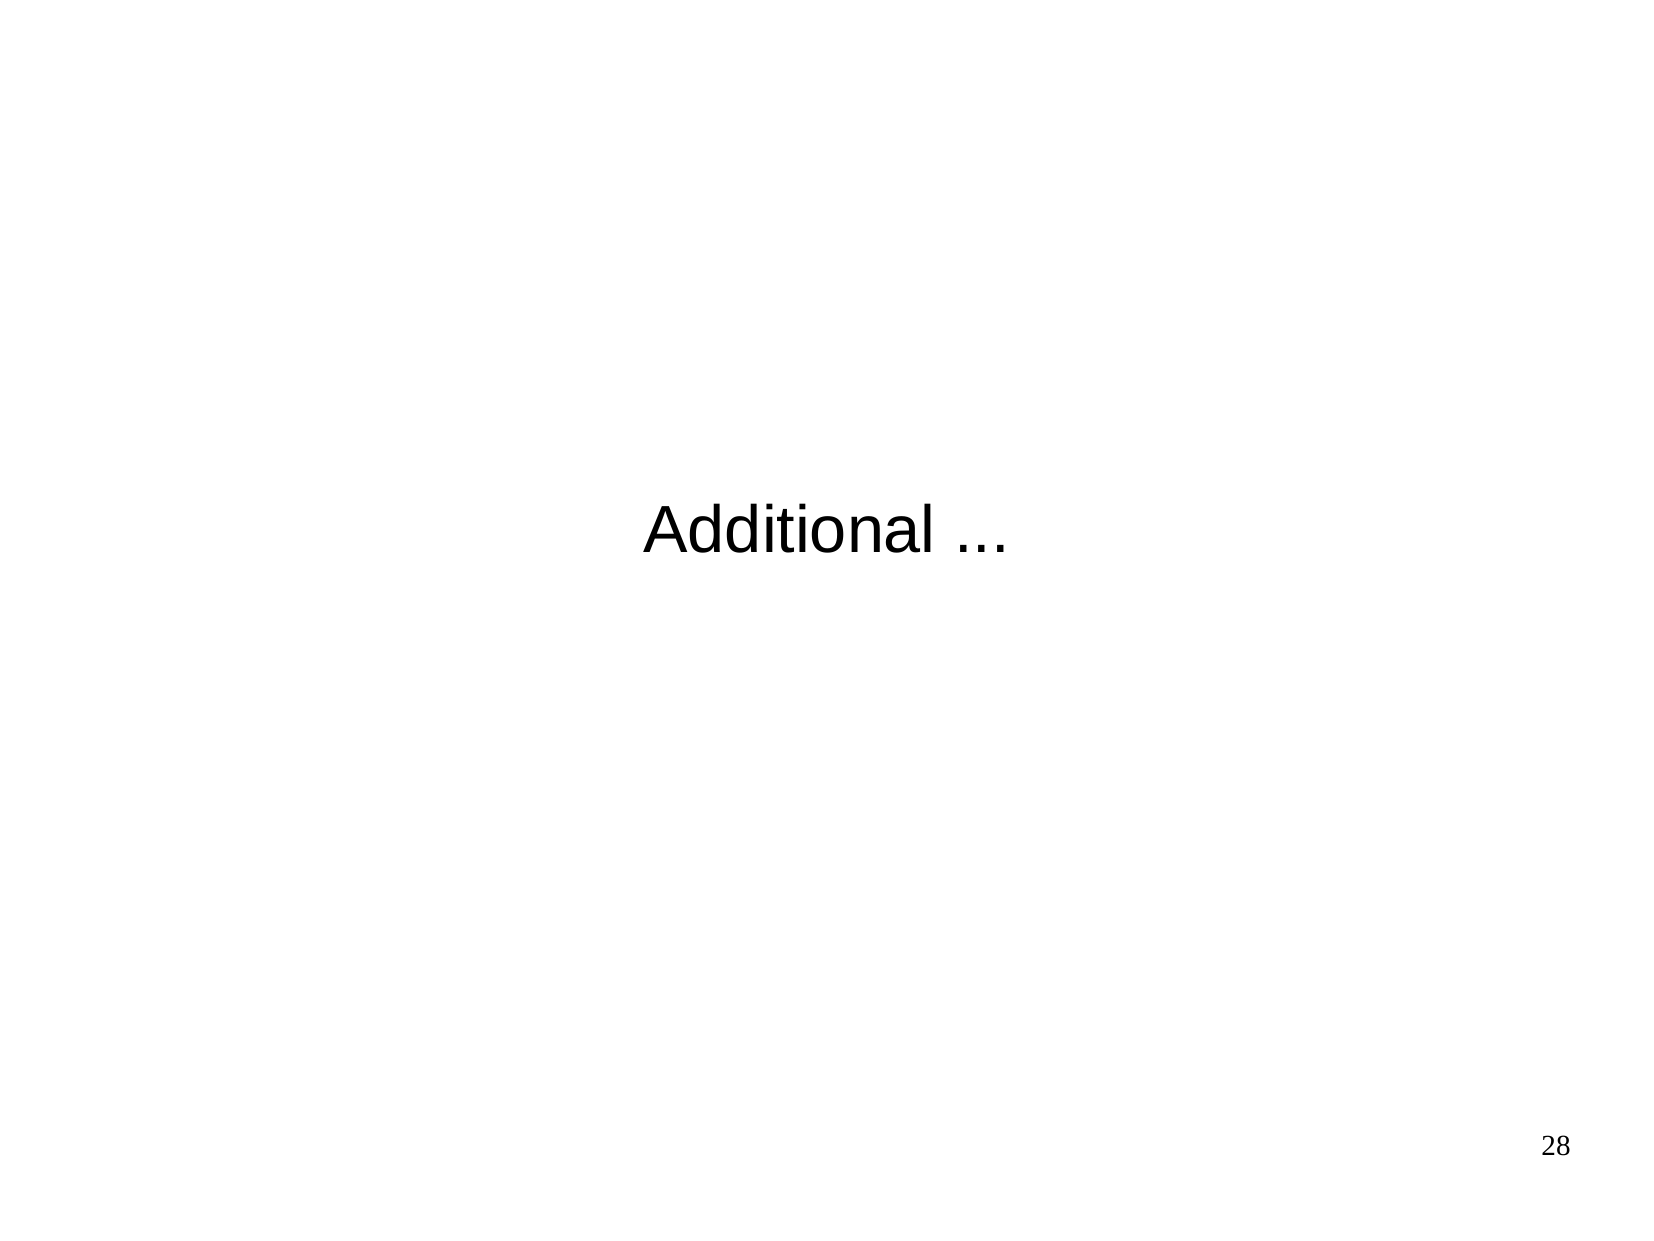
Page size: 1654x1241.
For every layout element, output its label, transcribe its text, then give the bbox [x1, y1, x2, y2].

subtitle Additional ... [82, 49, 1571, 1010]
